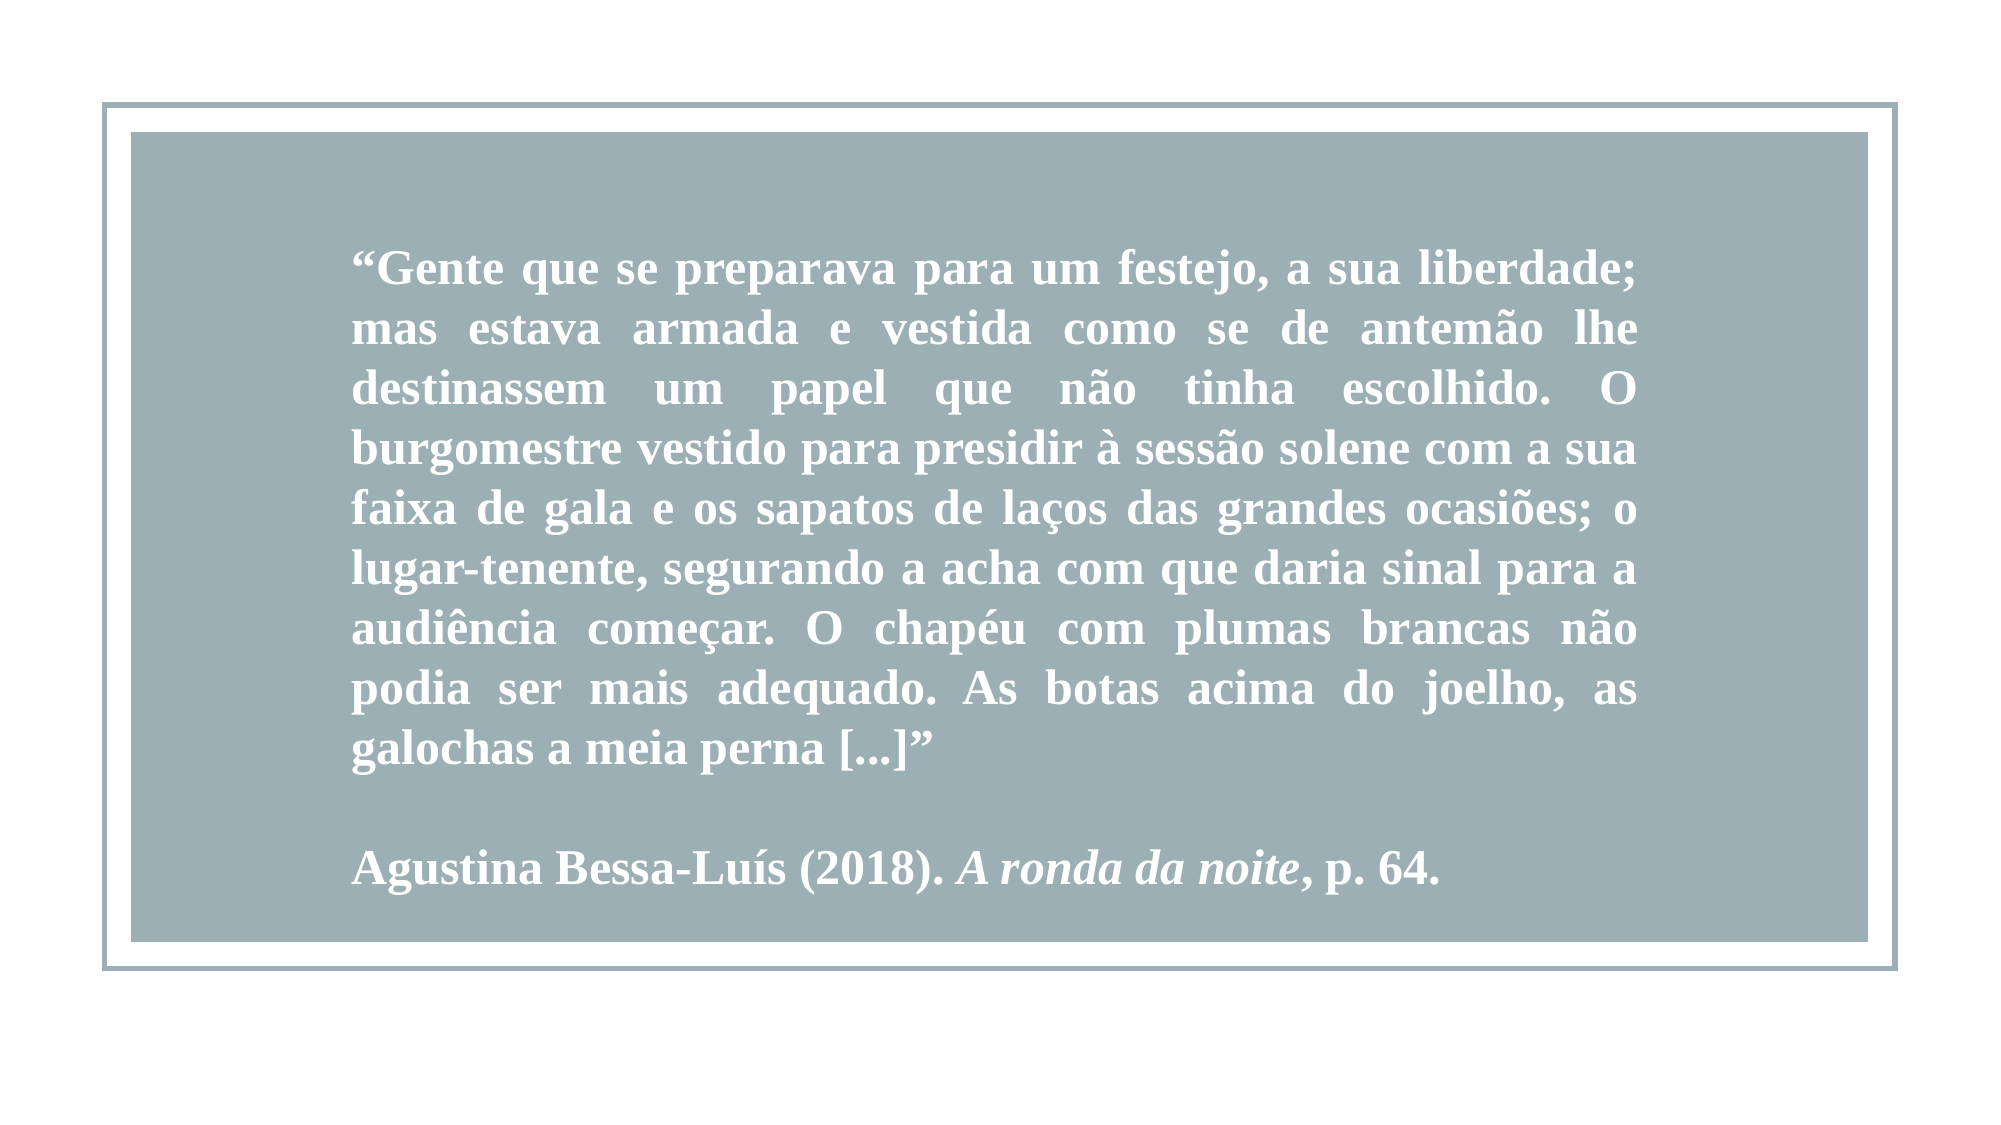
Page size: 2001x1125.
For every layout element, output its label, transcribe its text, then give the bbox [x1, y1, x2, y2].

text_box “Gente que se preparava para um festejo, a sua liberdade; mas estava armada e vestida como se de antemão lhe destinassem um papel que não tinha escolhido. O burgomestre vestido para presidir à sessão solene com a sua faixa de gala e os sapatos de laços das grandes ocasiões; o lugar-tenente, segurando a acha com que daria sinal para a audiência começar. O chapéu com plumas brancas não podia ser mais adequado. As botas acima do joelho, as galochas a meia perna [...]” Agustina Bessa-Luís (2018). A ronda da noite, p. 64. [336, 226, 1663, 902]
text_box [131, 132, 1868, 942]
